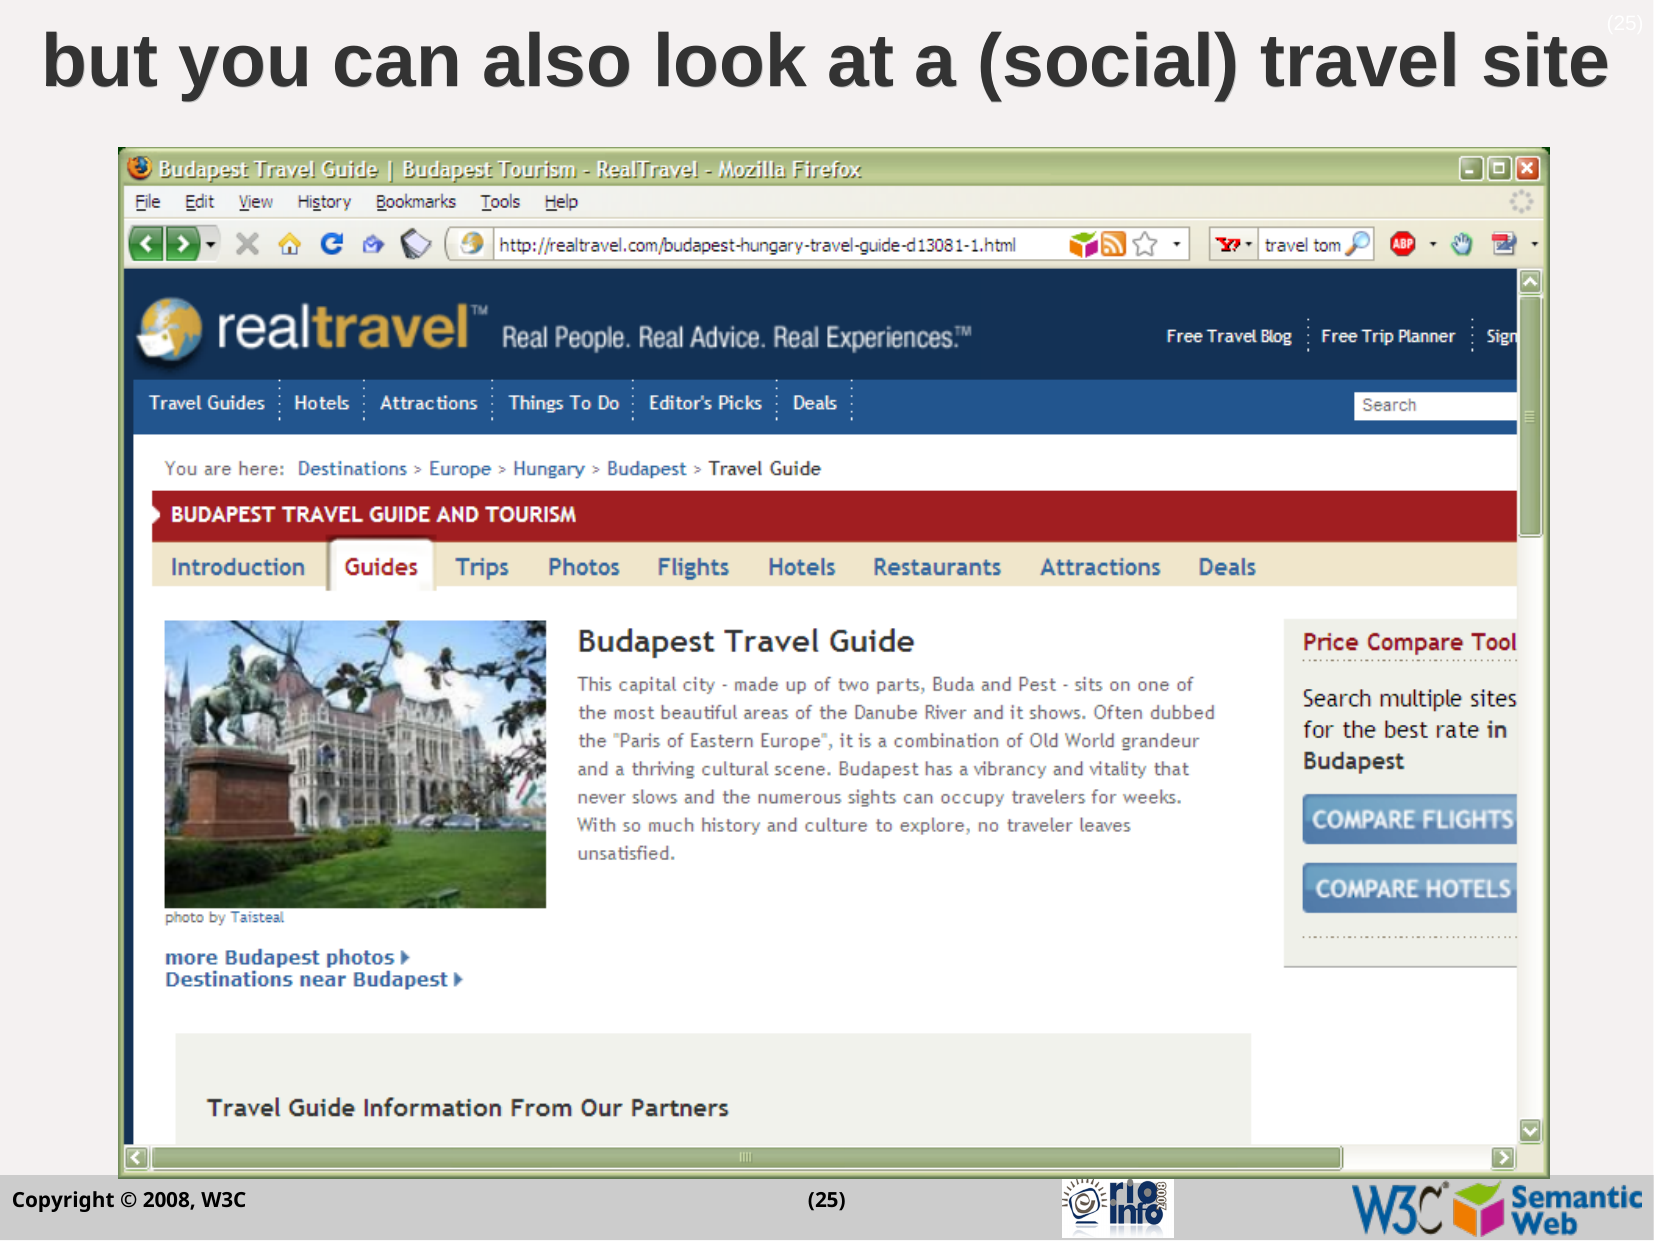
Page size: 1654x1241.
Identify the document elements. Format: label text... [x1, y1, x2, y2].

picture [118, 147, 1642, 1238]
title but you can also look at a (social) travel site [0, 0, 1654, 119]
